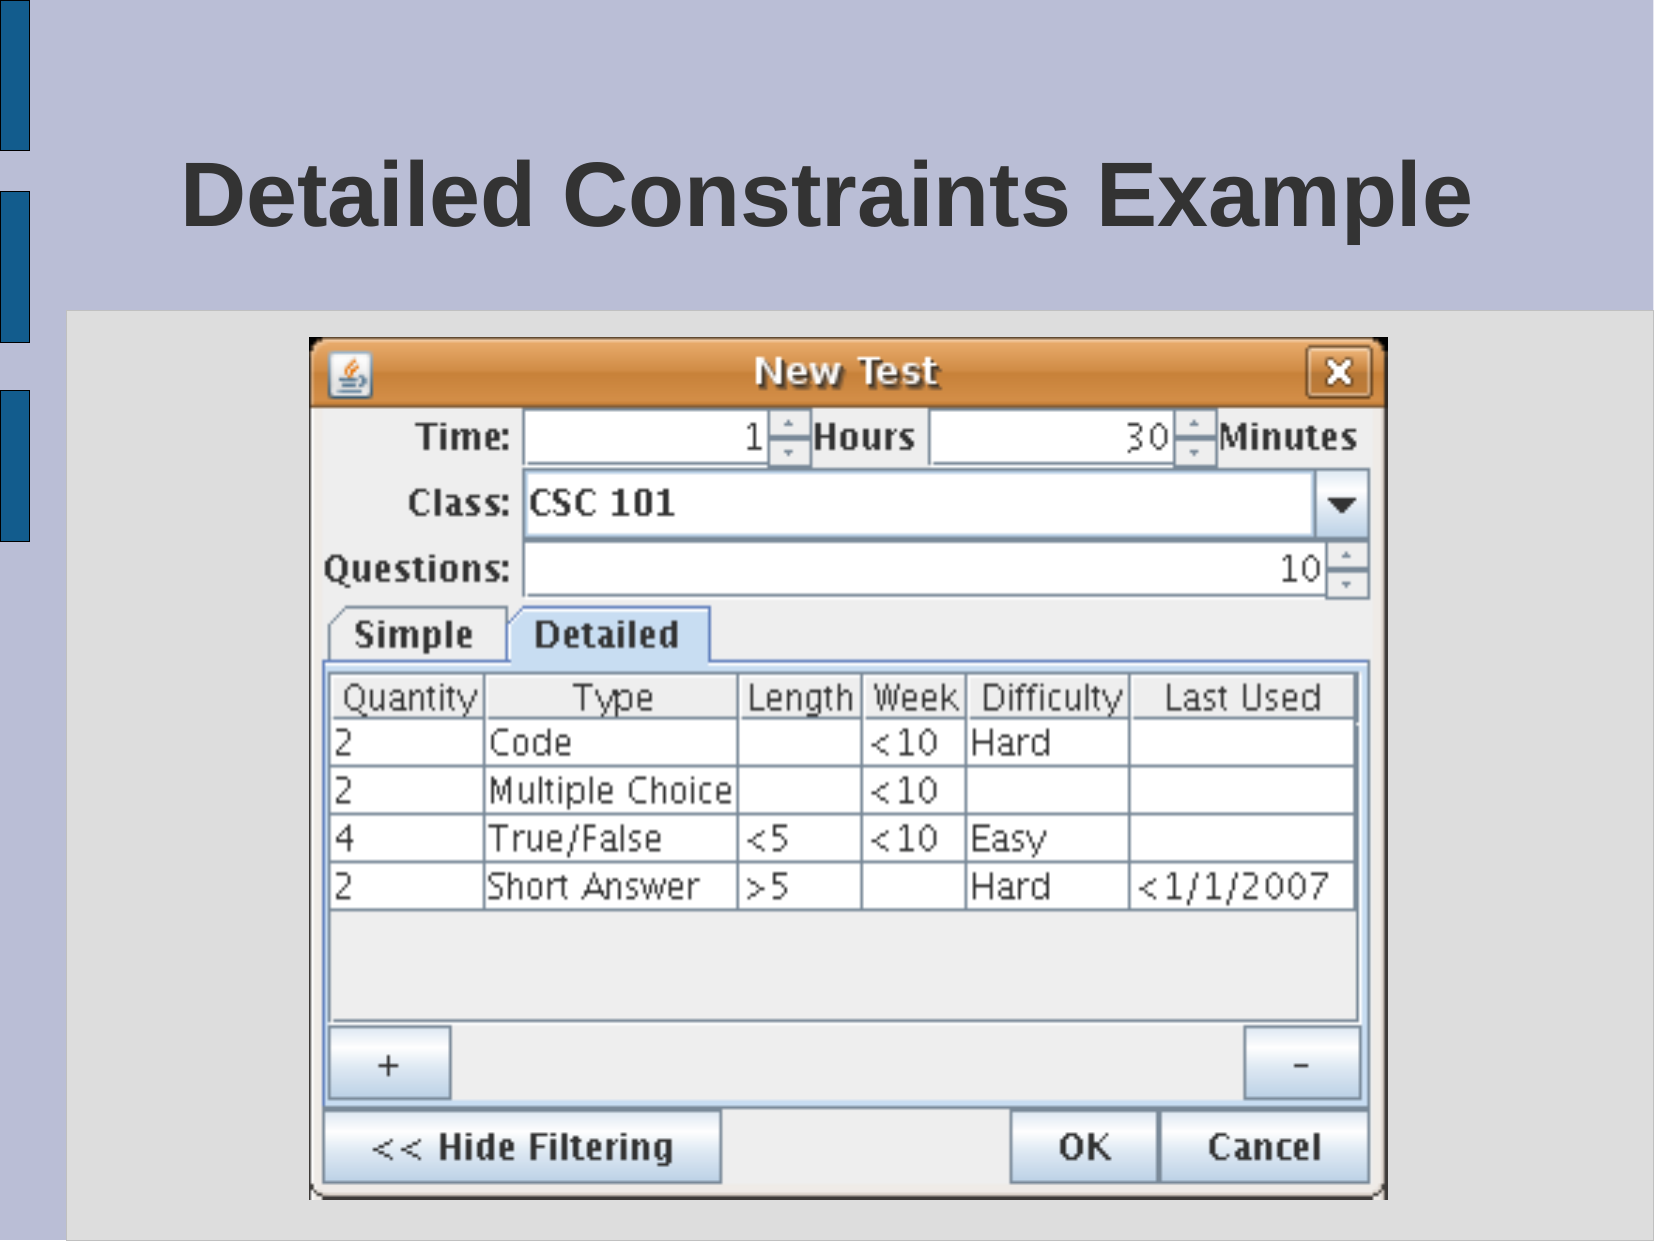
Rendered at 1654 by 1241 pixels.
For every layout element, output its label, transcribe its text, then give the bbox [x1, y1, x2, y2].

picture [309, 337, 1388, 1201]
title Detailed Constraints Example [121, 98, 1534, 291]
